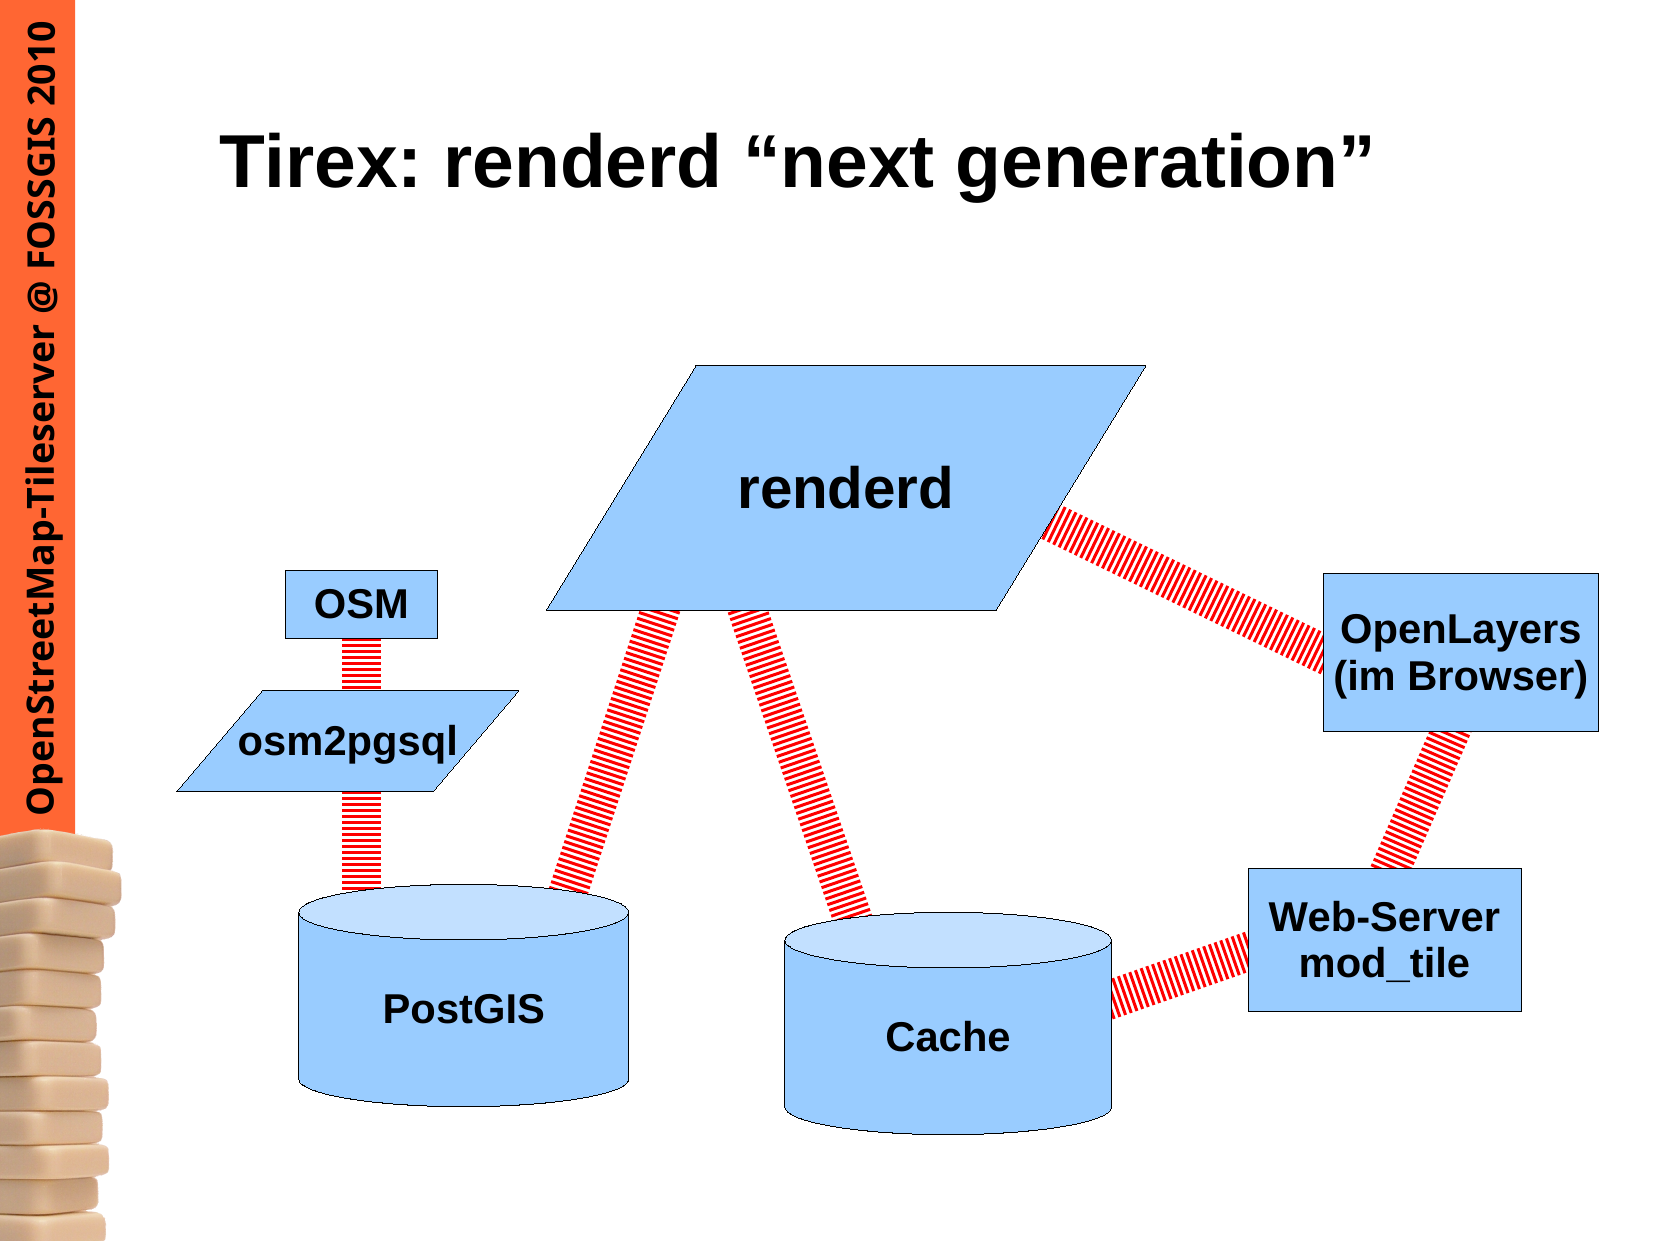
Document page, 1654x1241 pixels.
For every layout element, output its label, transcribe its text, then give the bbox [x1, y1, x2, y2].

text_box Cache [784, 941, 1112, 1135]
text_box Tirex: renderd “next generation” [205, 112, 1546, 212]
picture [0, 816, 133, 1241]
text_box PostGIS [298, 913, 629, 1107]
text_box OSM [285, 570, 438, 639]
text_box osm2pgsql [176, 690, 519, 792]
text_box renderd [546, 365, 1146, 611]
text_box OpenLayers (im Browser) [1323, 573, 1599, 732]
text_box Web-Server mod_tile [1248, 868, 1522, 1012]
